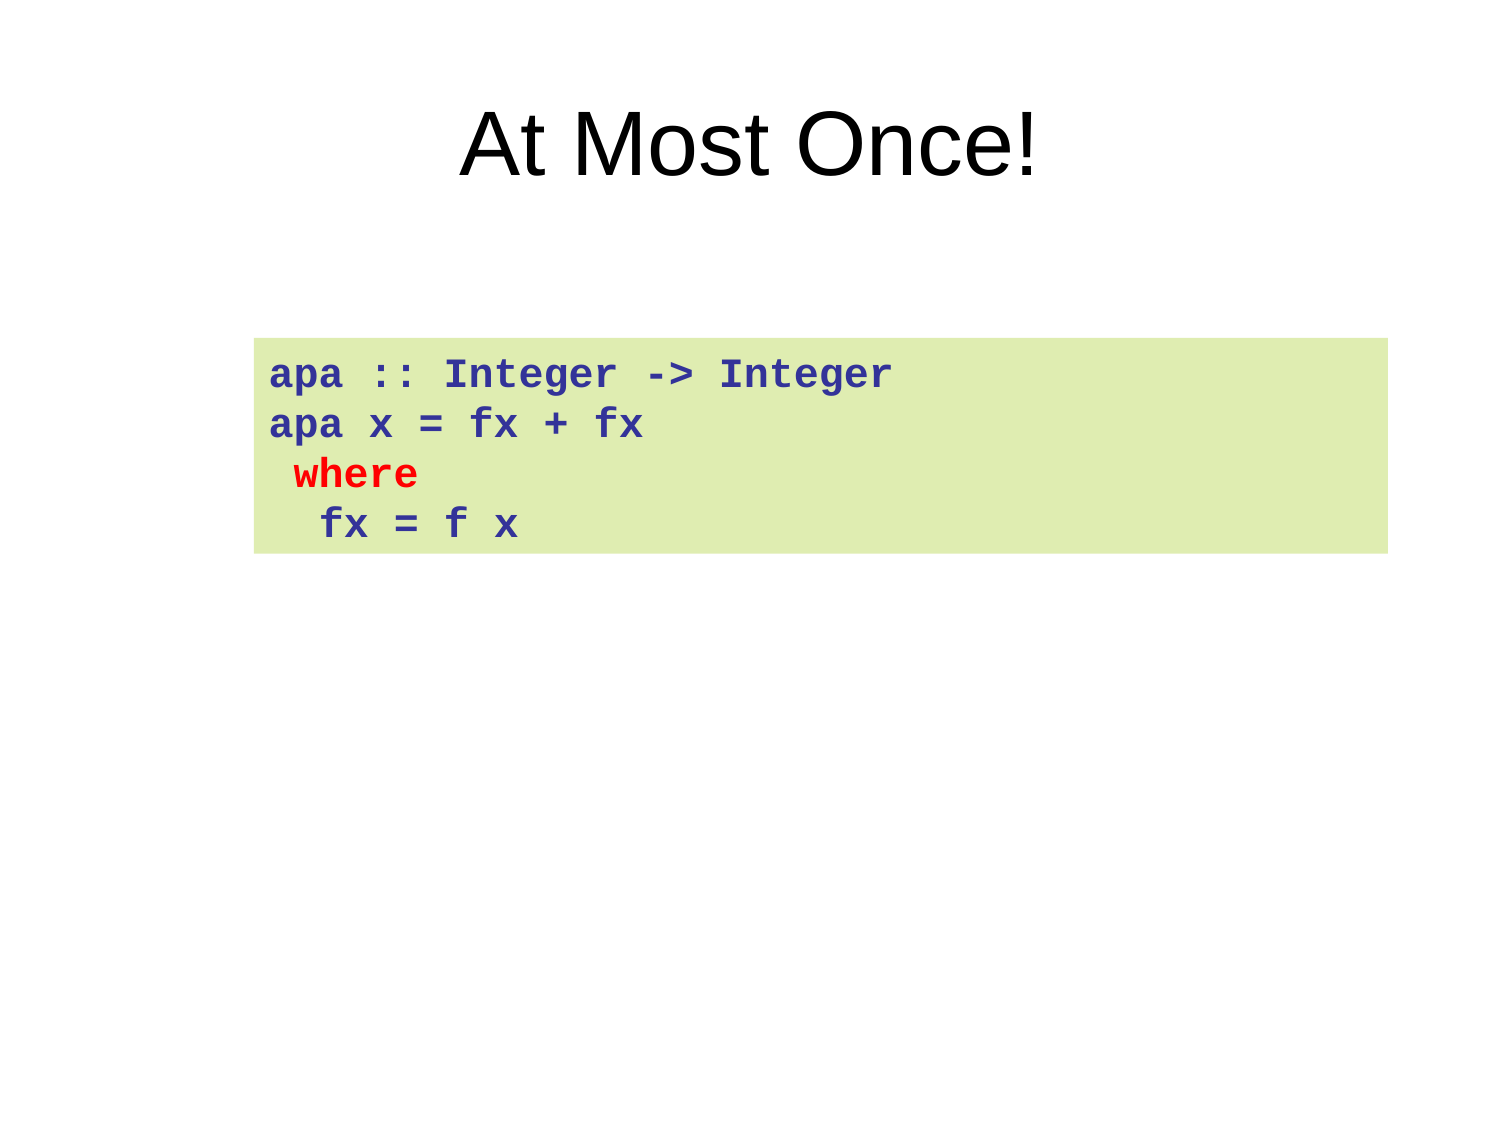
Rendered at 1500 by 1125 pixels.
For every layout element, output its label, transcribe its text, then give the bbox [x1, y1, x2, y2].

text_box apa :: Integer -> Integer apa x = fx + fx where fx = f x [253, 337, 1388, 554]
title At Most Once! [75, 45, 1426, 233]
